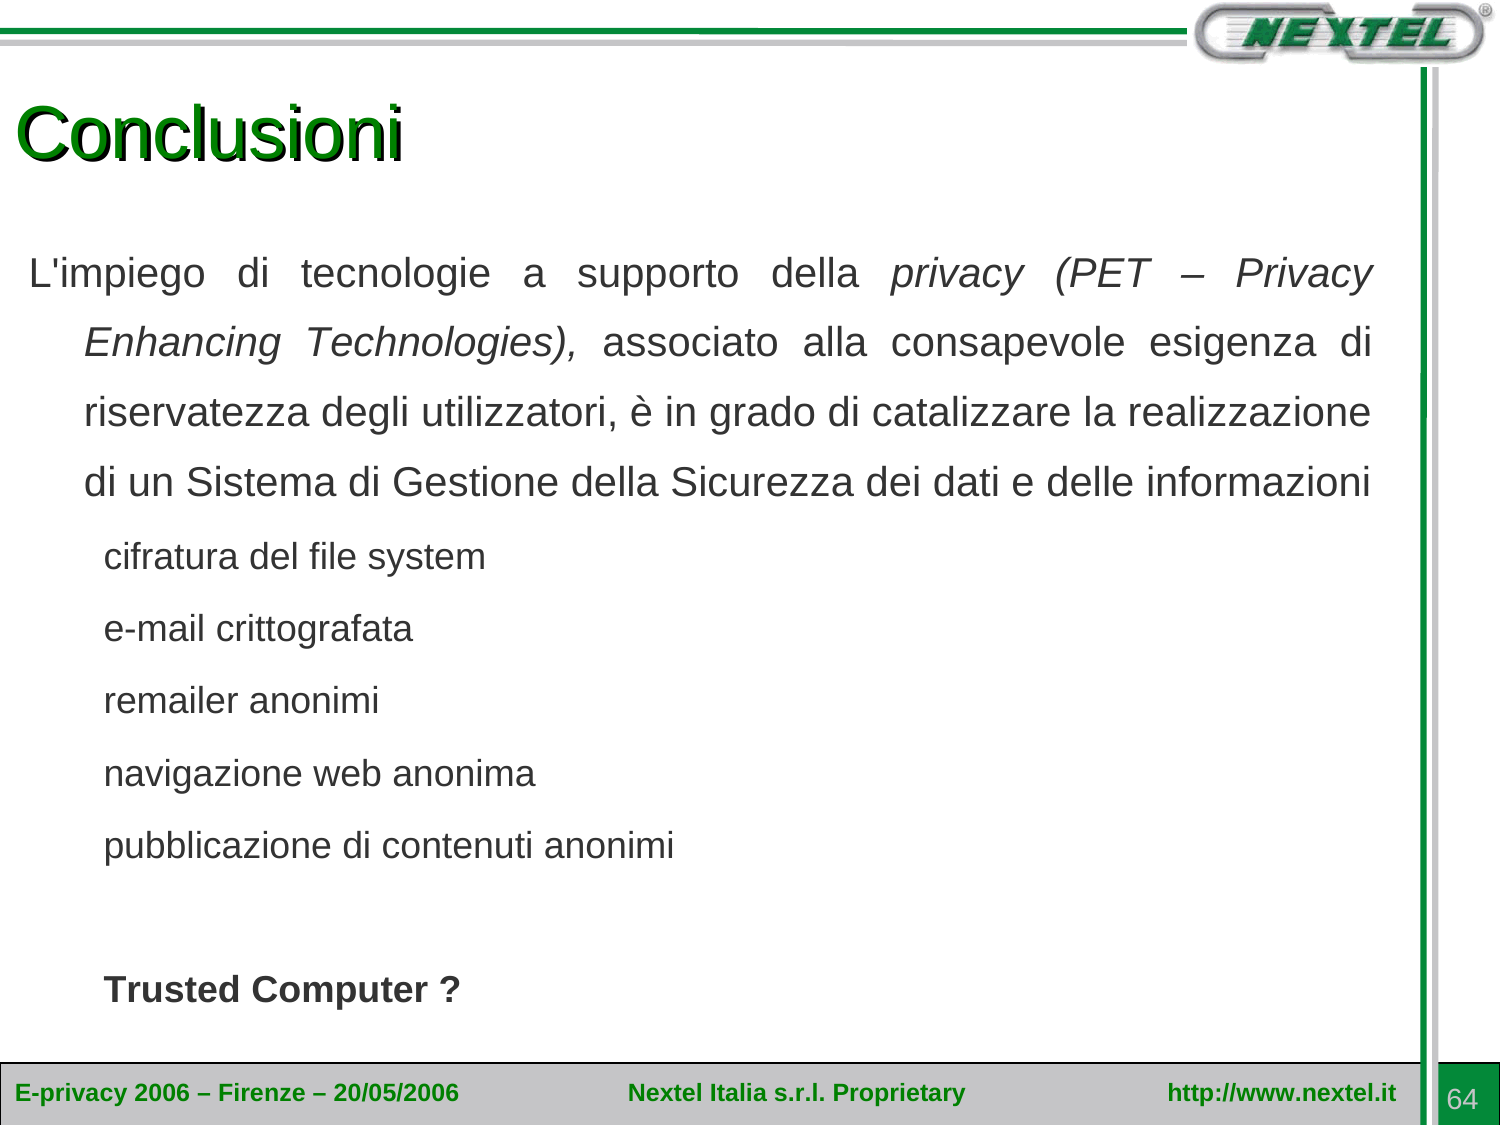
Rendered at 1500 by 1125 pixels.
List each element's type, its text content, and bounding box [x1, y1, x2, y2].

list L'impiego di tecnologie a supporto della privacy (PET – Privacy Enhancing Technologies), associato alla consapevole esigenza di riservatezza degli utilizzatori, è in grado di catalizzare la realizzazione di un Sistema di Gestione della Sicurezza dei dati e delle informazioni cifratura del file system e-mail crittografata remailer anonimi navigazione web anonima pubblicazione di contenuti anonimi Trusted Computer ? [13, 218, 1388, 1073]
title Conclusioni [0, 28, 1270, 237]
picture [1187, 0, 1500, 67]
